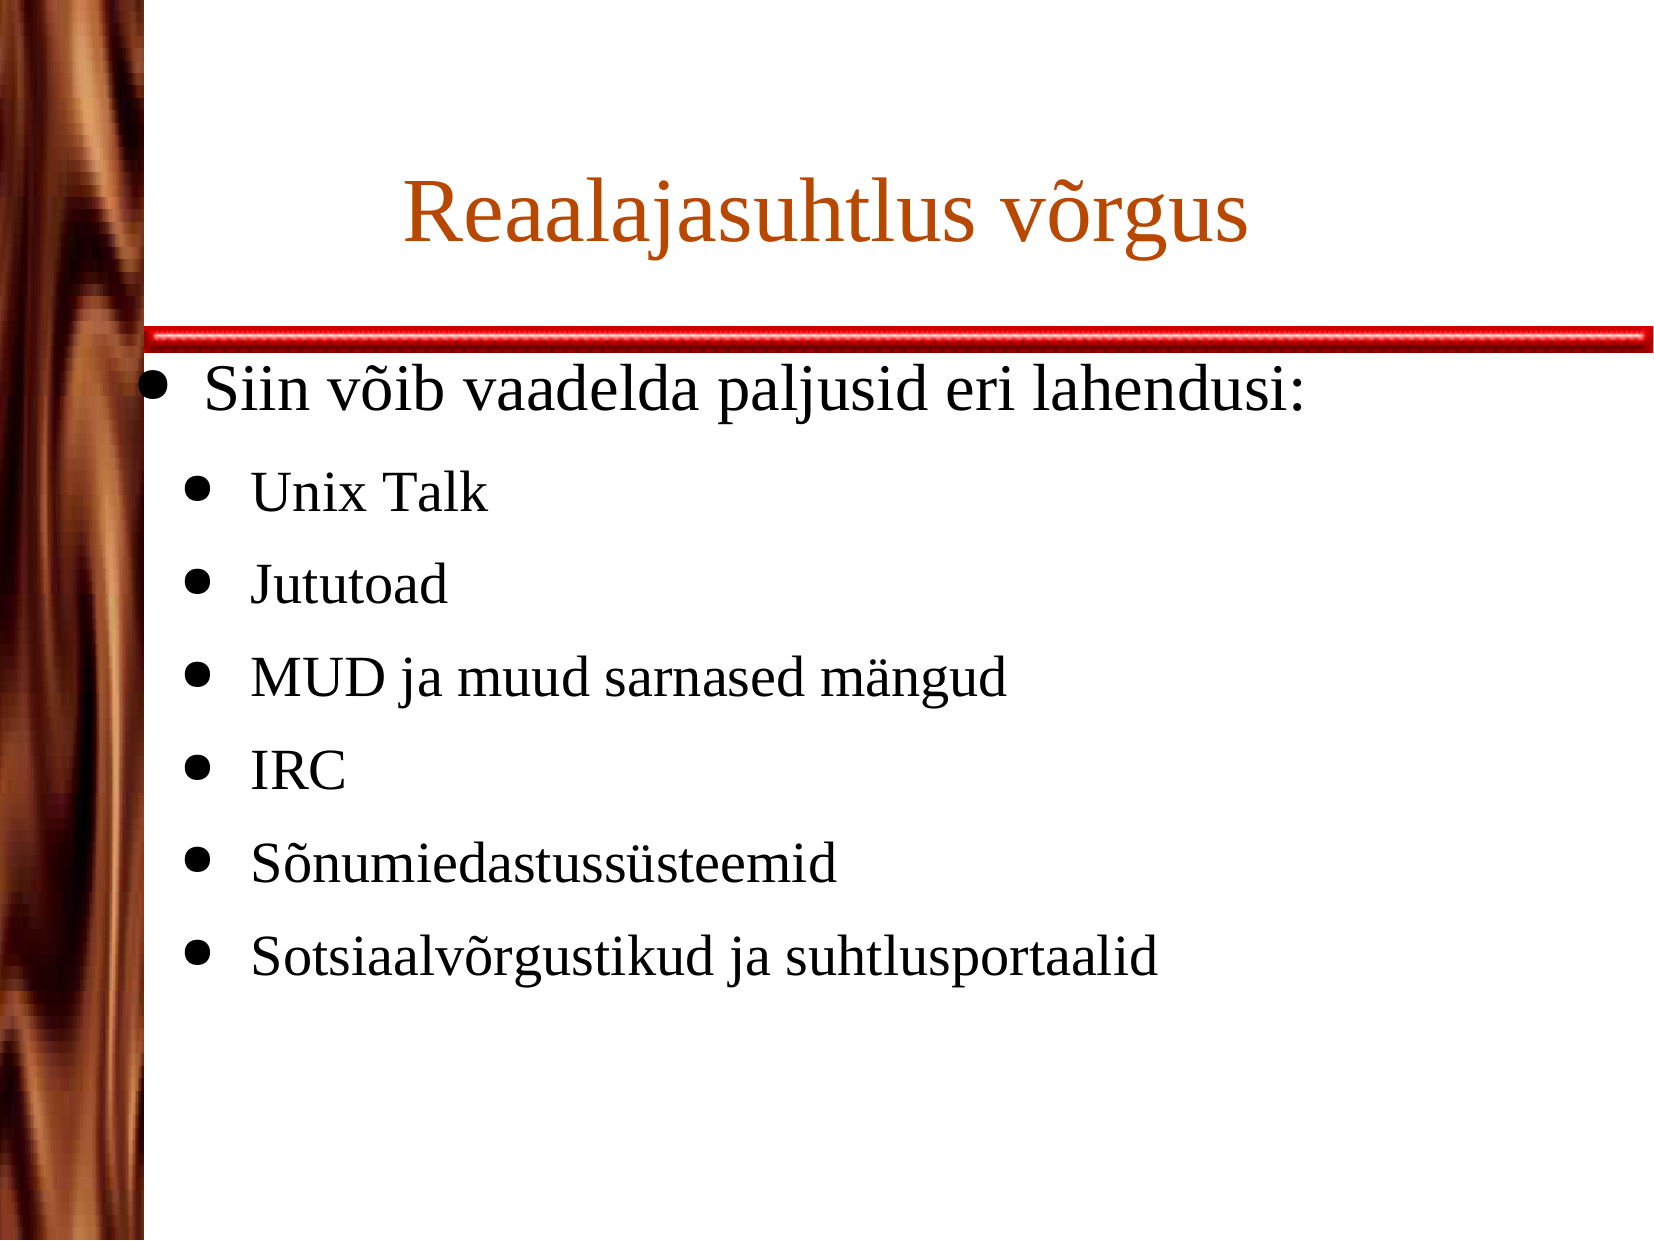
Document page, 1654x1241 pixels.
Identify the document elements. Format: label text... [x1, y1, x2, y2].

title Reaalajasuhtlus võrgus [121, 100, 1533, 312]
picture [0, 0, 1654, 1240]
list Siin võib vaadelda paljusid eri lahendusi: Unix Talk Jututoad MUD ja muud sarnased mängud IRC Sõnumiedastussüsteemid Sotsiaalvõrgustikud ja suhtlusportaalid [121, 344, 1533, 1126]
